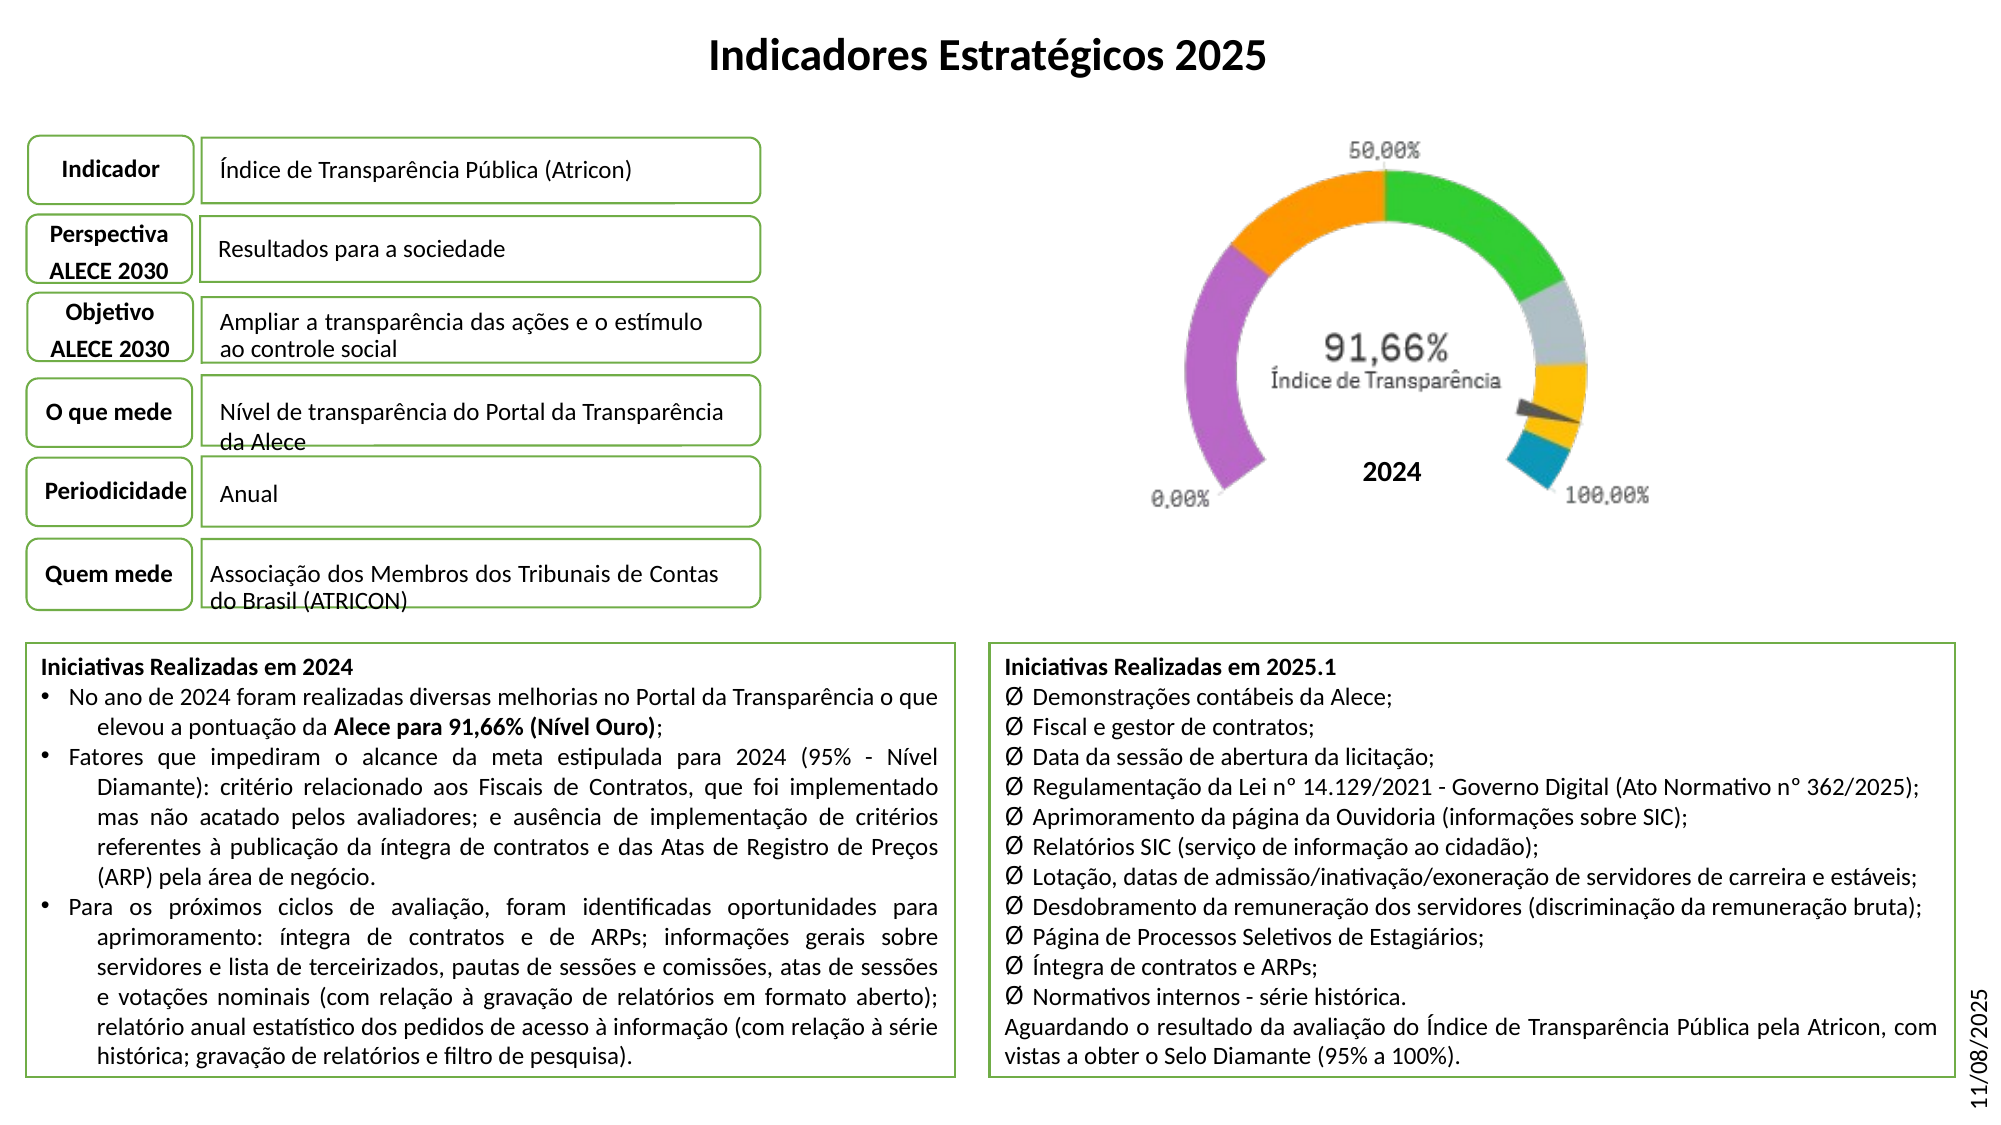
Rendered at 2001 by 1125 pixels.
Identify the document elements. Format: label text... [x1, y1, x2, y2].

text_box Perspectiva ALECE 2030 [35, 217, 184, 281]
text_box Ampliar a transparência das ações e o estímulo ao controle social [202, 300, 743, 360]
text_box O que mede [35, 381, 184, 444]
text_box Nível de transparência do Portal da Transparência da Alece [202, 386, 743, 435]
text_box Objetivo ALECE 2030 [35, 295, 185, 359]
text_box Iniciativas Realizadas em 2024 No ano de 2024 foram realizadas diversas melhorias no Portal da Transparência o que elevou a pontuação da Alece para 91,66% (Nível Ouro); Fatores que impediram o alcance da meta estipulada para 2024 (95% - Nível Diamante): critério relacionado aos Fiscais de Contratos, que foi implementado mas não acatado pelos avaliadores; e ausência de implementação de critérios referentes à publicação da íntegra de contratos e das Atas de Registro de Preços (ARP) pela área de negócio. Para os próximos ciclos de avaliação, foram identificadas oportunidades para aprimoramento: íntegra de contratos e de ARPs; informações gerais sobre servidores e lista de terceirizados, pautas de sessões e comissões, atas de sessões e votações nominais (com relação à gravação de relatórios em formato aberto); relatório anual estatístico dos pedidos de acesso à informação (com relação à série histórica; gravação de relatórios e filtro de pesquisa). [26, 643, 955, 1077]
text_box 11/08/2025 [1954, 972, 2000, 1125]
text_box Anual [202, 467, 743, 517]
title Indicadores Estratégicos 2025 [671, 22, 1305, 89]
text_box Resultados para a sociedade [200, 219, 743, 279]
text_box Quem mede [35, 541, 184, 607]
text_box Periodicidade [34, 460, 198, 524]
text_box 2024 [1333, 444, 1451, 495]
text_box Índice de Transparência Pública (Atricon) [202, 141, 743, 200]
text_box Iniciativas Realizadas em 2025.1 Demonstrações contábeis da Alece; Fiscal e gestor de contratos; Data da sessão de abertura da licitação; Regulamentação da Lei nº 14.129/2021 - Governo Digital (Ato Normativo nº 362/2025); Aprimoramento da página da Ouvidoria (informações sobre SIC); Relatórios SIC (serviço de informação ao cidadão); Lotação, datas de admissão/inativação/exoneração de servidores de carreira e estáveis; Desdobramento da remuneração dos servidores (discriminação da remuneração bruta); Página de Processos Seletivos de Estagiários; Íntegra de contratos e ARPs; Normativos internos - série histórica. Aguardando o resultado da avaliação do Índice de Transparência Pública pela Atricon, com vistas a obter o Selo Diamante (95% a 100%). [990, 643, 1955, 1077]
picture [1046, 103, 1738, 622]
text_box Indicador [36, 138, 186, 202]
text_box Associação dos Membros dos Tribunais de Contas do Brasil (ATRICON) [192, 552, 746, 594]
